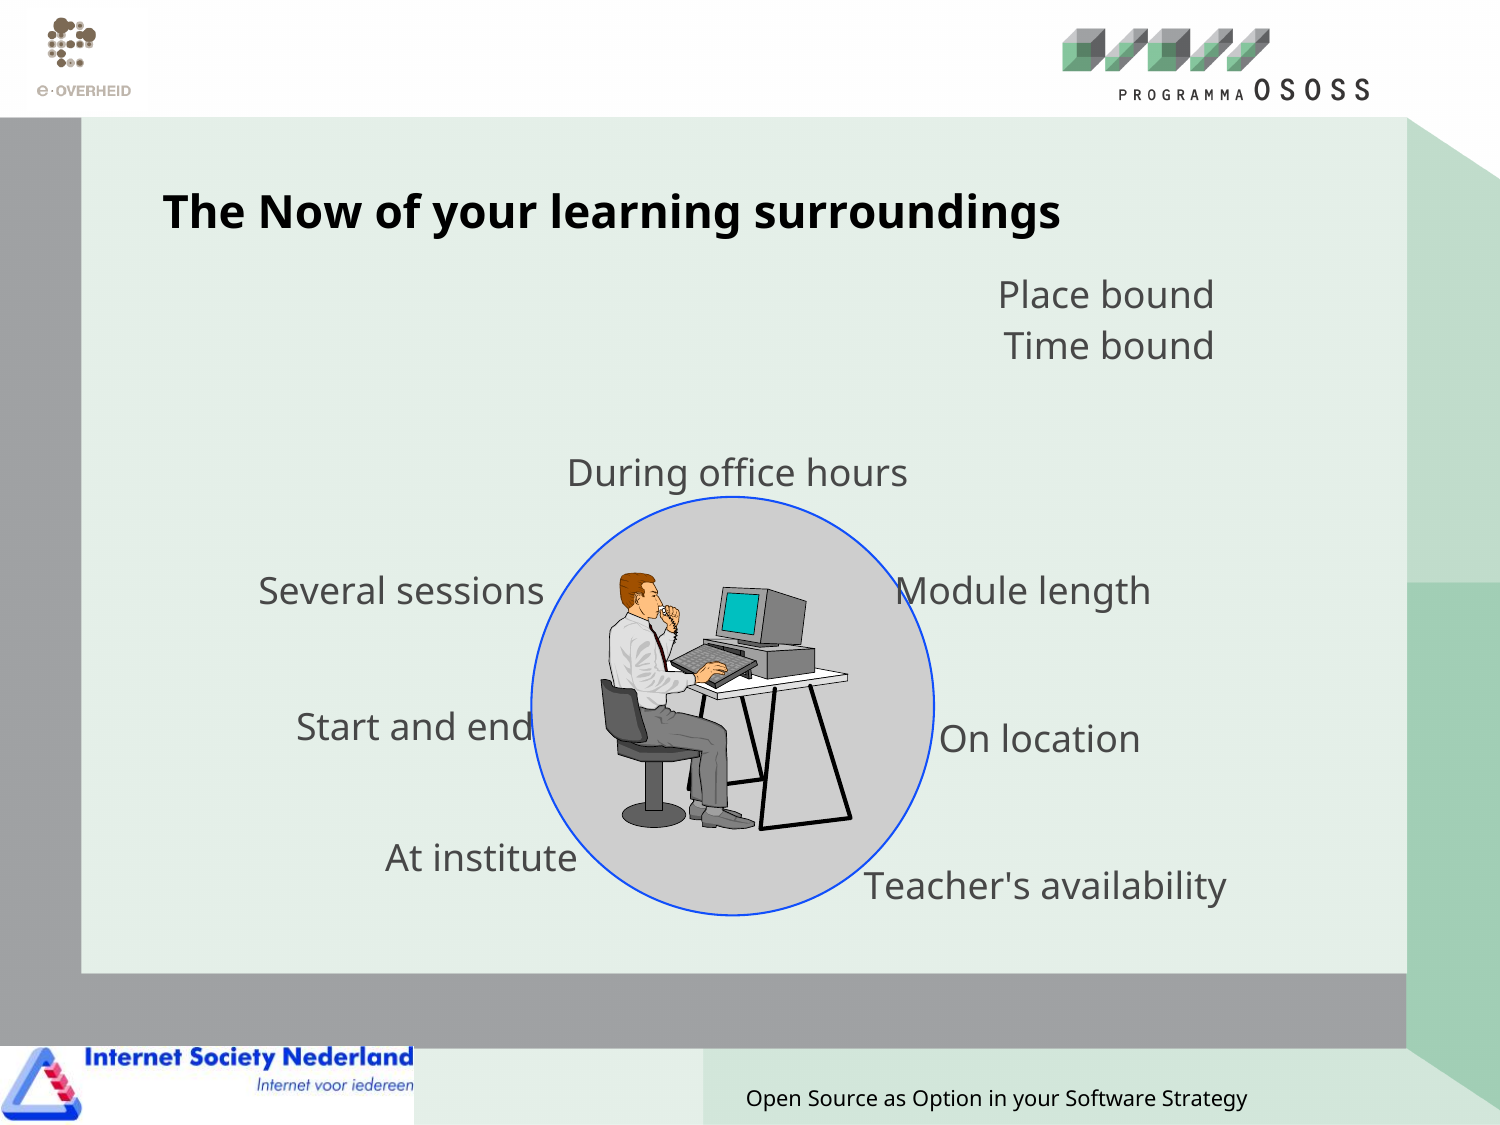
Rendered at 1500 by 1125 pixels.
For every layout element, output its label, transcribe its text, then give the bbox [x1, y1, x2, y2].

chart [600, 572, 856, 834]
text_box Teacher's availability [848, 851, 1243, 919]
text_box [531, 506, 934, 916]
text_box Several sessions [243, 556, 561, 624]
text_box Start and end [281, 692, 550, 760]
text_box During office hours [551, 438, 924, 506]
text_box At institute [370, 823, 594, 891]
text_box Place bound Time bound [982, 261, 1231, 379]
text_box On location [923, 704, 1157, 771]
picture [0, 0, 1500, 1125]
text_box Module length [879, 556, 1168, 624]
title The Now of your learning surroundings [162, 155, 1364, 266]
